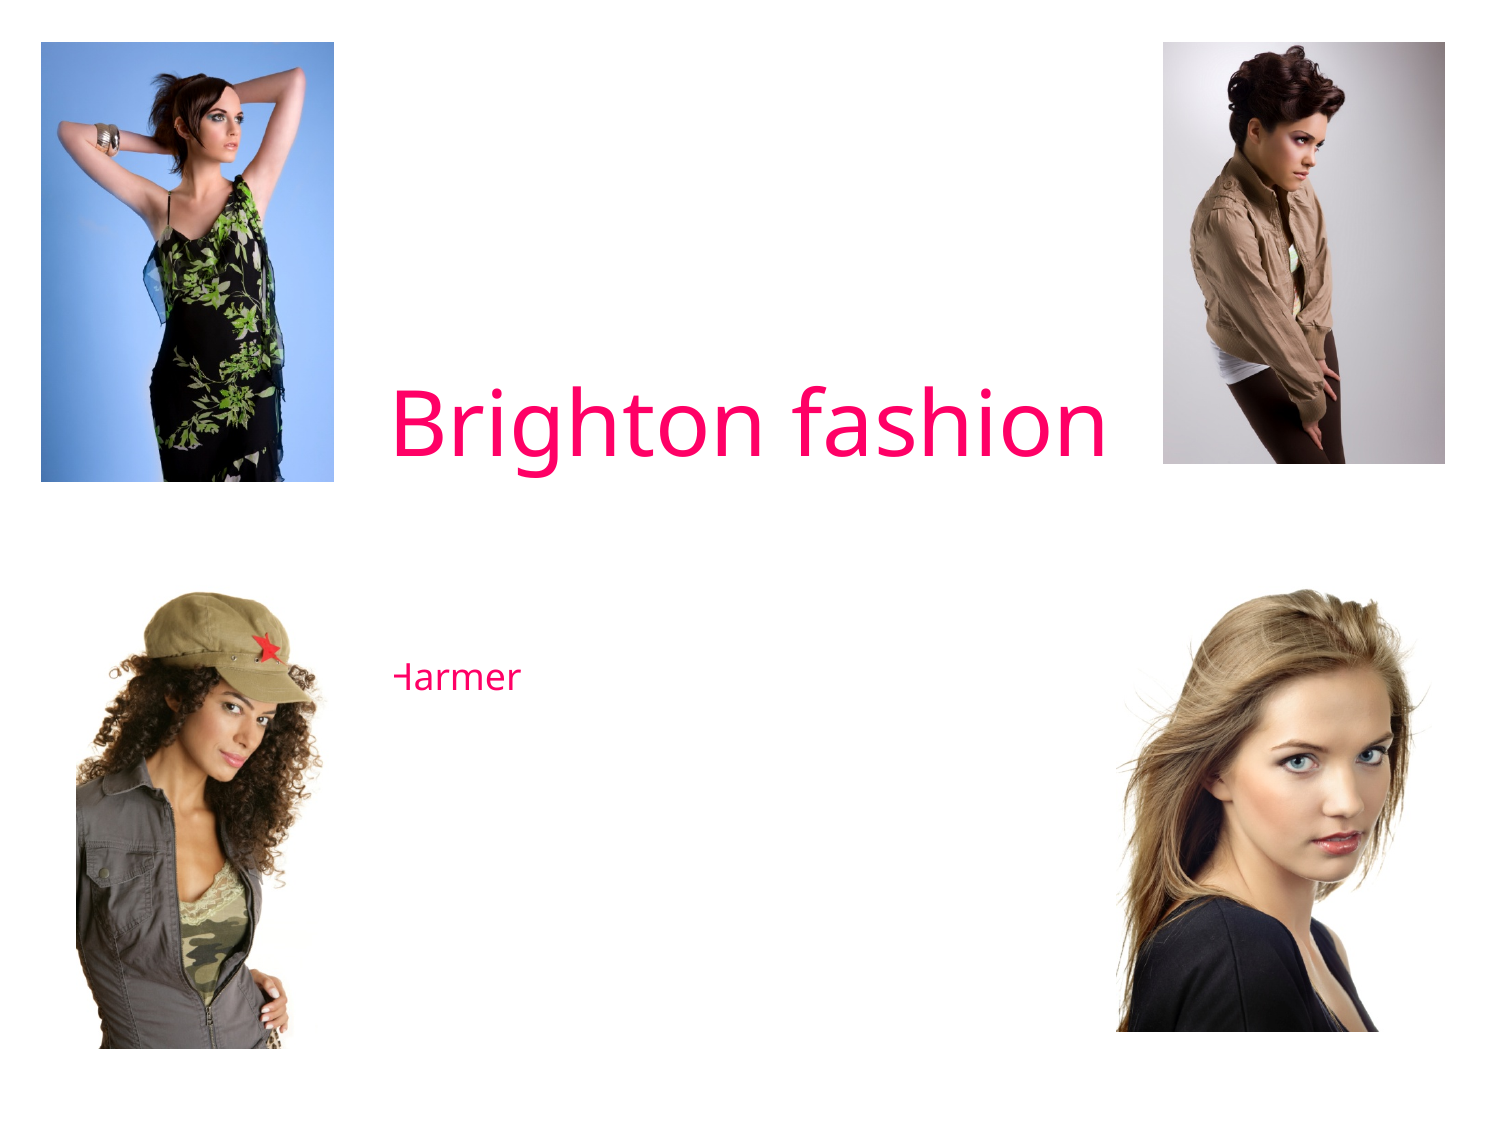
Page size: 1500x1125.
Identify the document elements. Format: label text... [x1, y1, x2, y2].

picture [41, 42, 334, 482]
picture [76, 574, 394, 1049]
text_box By Alice Harmer [394, 637, 1116, 925]
title Brighton fashion [112, 349, 1388, 591]
picture [1163, 42, 1445, 464]
picture [1116, 586, 1432, 1032]
